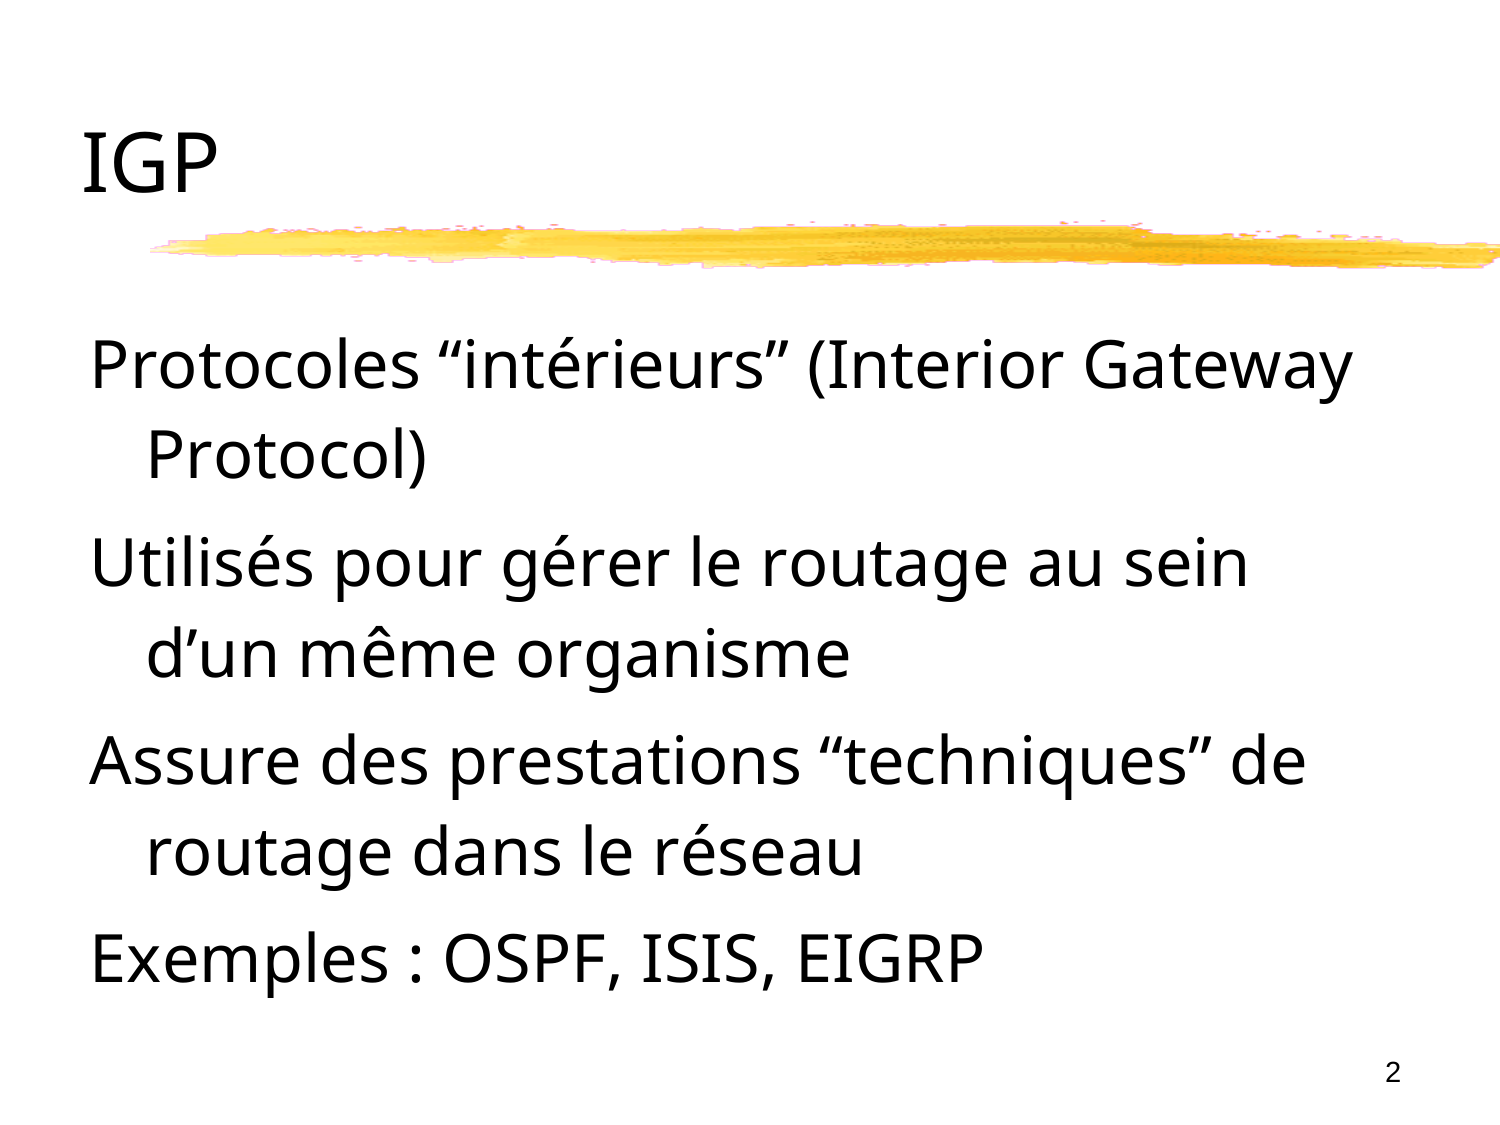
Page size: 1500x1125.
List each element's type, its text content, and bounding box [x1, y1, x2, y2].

list Protocoles “intérieurs” (Interior Gateway Protocol) Utilisés pour gérer le routage au sein d’un même organisme Assure des prestations “techniques” de routage dans le réseau Exemples : OSPF, ISIS, EIGRP [74, 309, 1417, 995]
title IGP [66, 37, 1342, 225]
picture [150, 215, 1500, 279]
